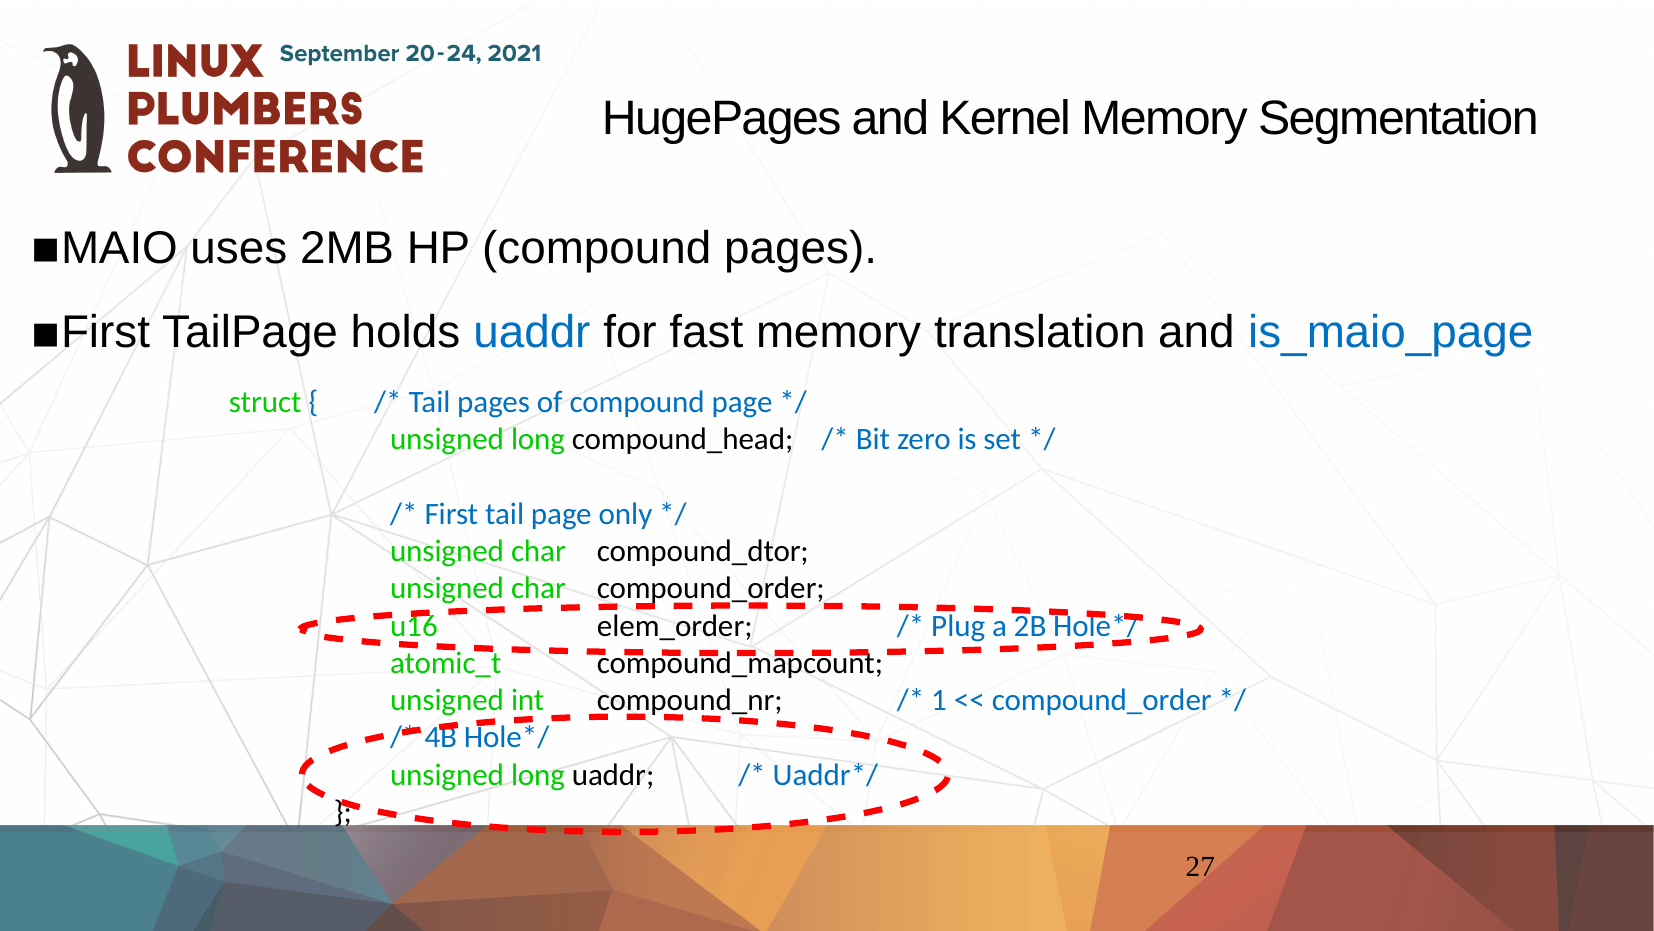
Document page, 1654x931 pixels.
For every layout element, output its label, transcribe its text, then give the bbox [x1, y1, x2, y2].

text_box [1185, 847, 1571, 912]
list MAIO uses 2MB HP (compound pages). First TailPage holds uaddr for fast memory translation and is_maio_page [30, 217, 1606, 811]
text_box struct { /* Tail pages of compound page */ unsigned long compound_head; /* Bit zero is set */ /* First tail page only */ unsigned char compound_dtor; unsigned char compound_order; u16 elem_order; /* Plug a 2B Hole*/ atomic_t compound_mapcount; unsigned int compound_nr; /* 1 << compound_order */ /* 4B Hole*/ unsigned long uaddr; /* Uaddr*/ }; [215, 373, 1491, 840]
title HugePages and Kernel Memory Segmentation [570, 37, 1571, 193]
